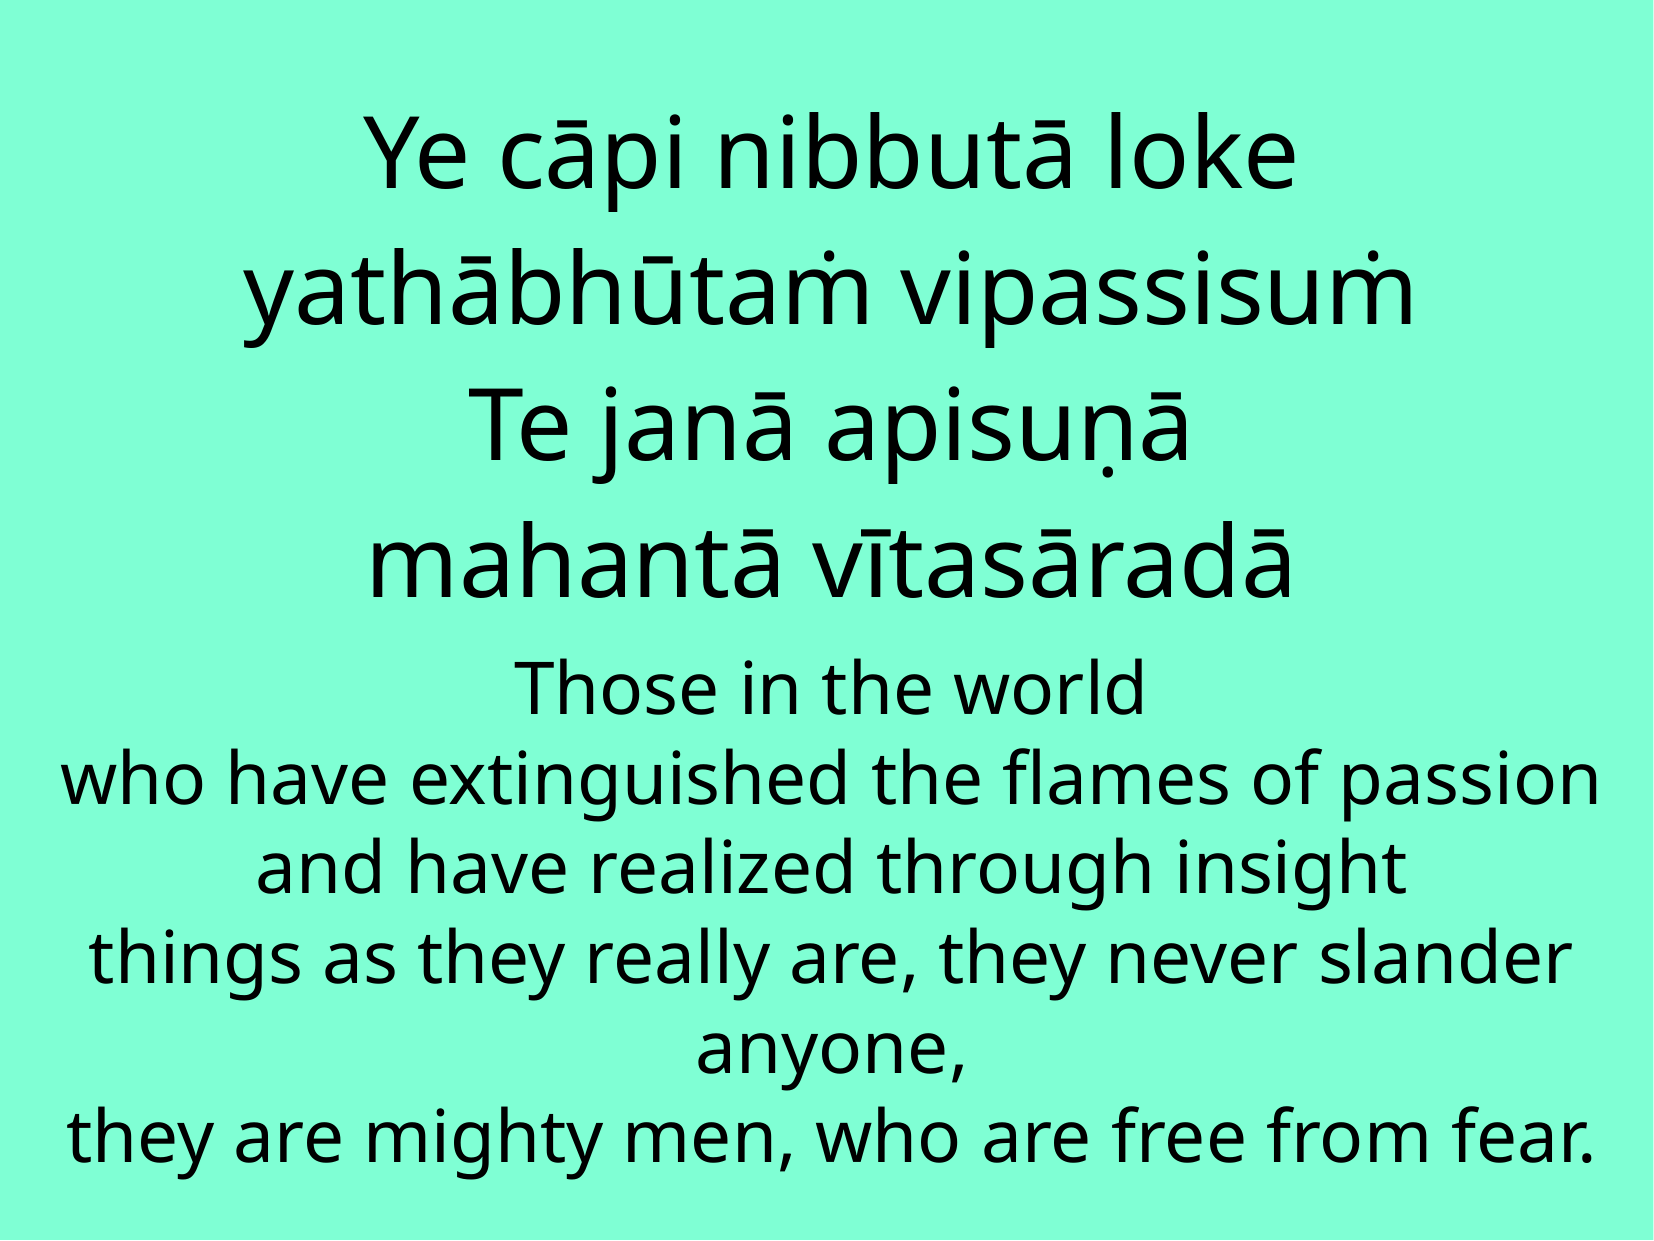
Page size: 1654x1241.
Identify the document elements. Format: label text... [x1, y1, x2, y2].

subtitle Ye cāpi nibbutā loke yathābhūtaṁ vipassisuṁ Te janā apisuṇā mahantā vītasāradā Those in the world who have extinguished the flames of passion and have realized through insight things as they really are, they never slander anyone, they are mighty men, who are free from fear. [45, 14, 1618, 1241]
